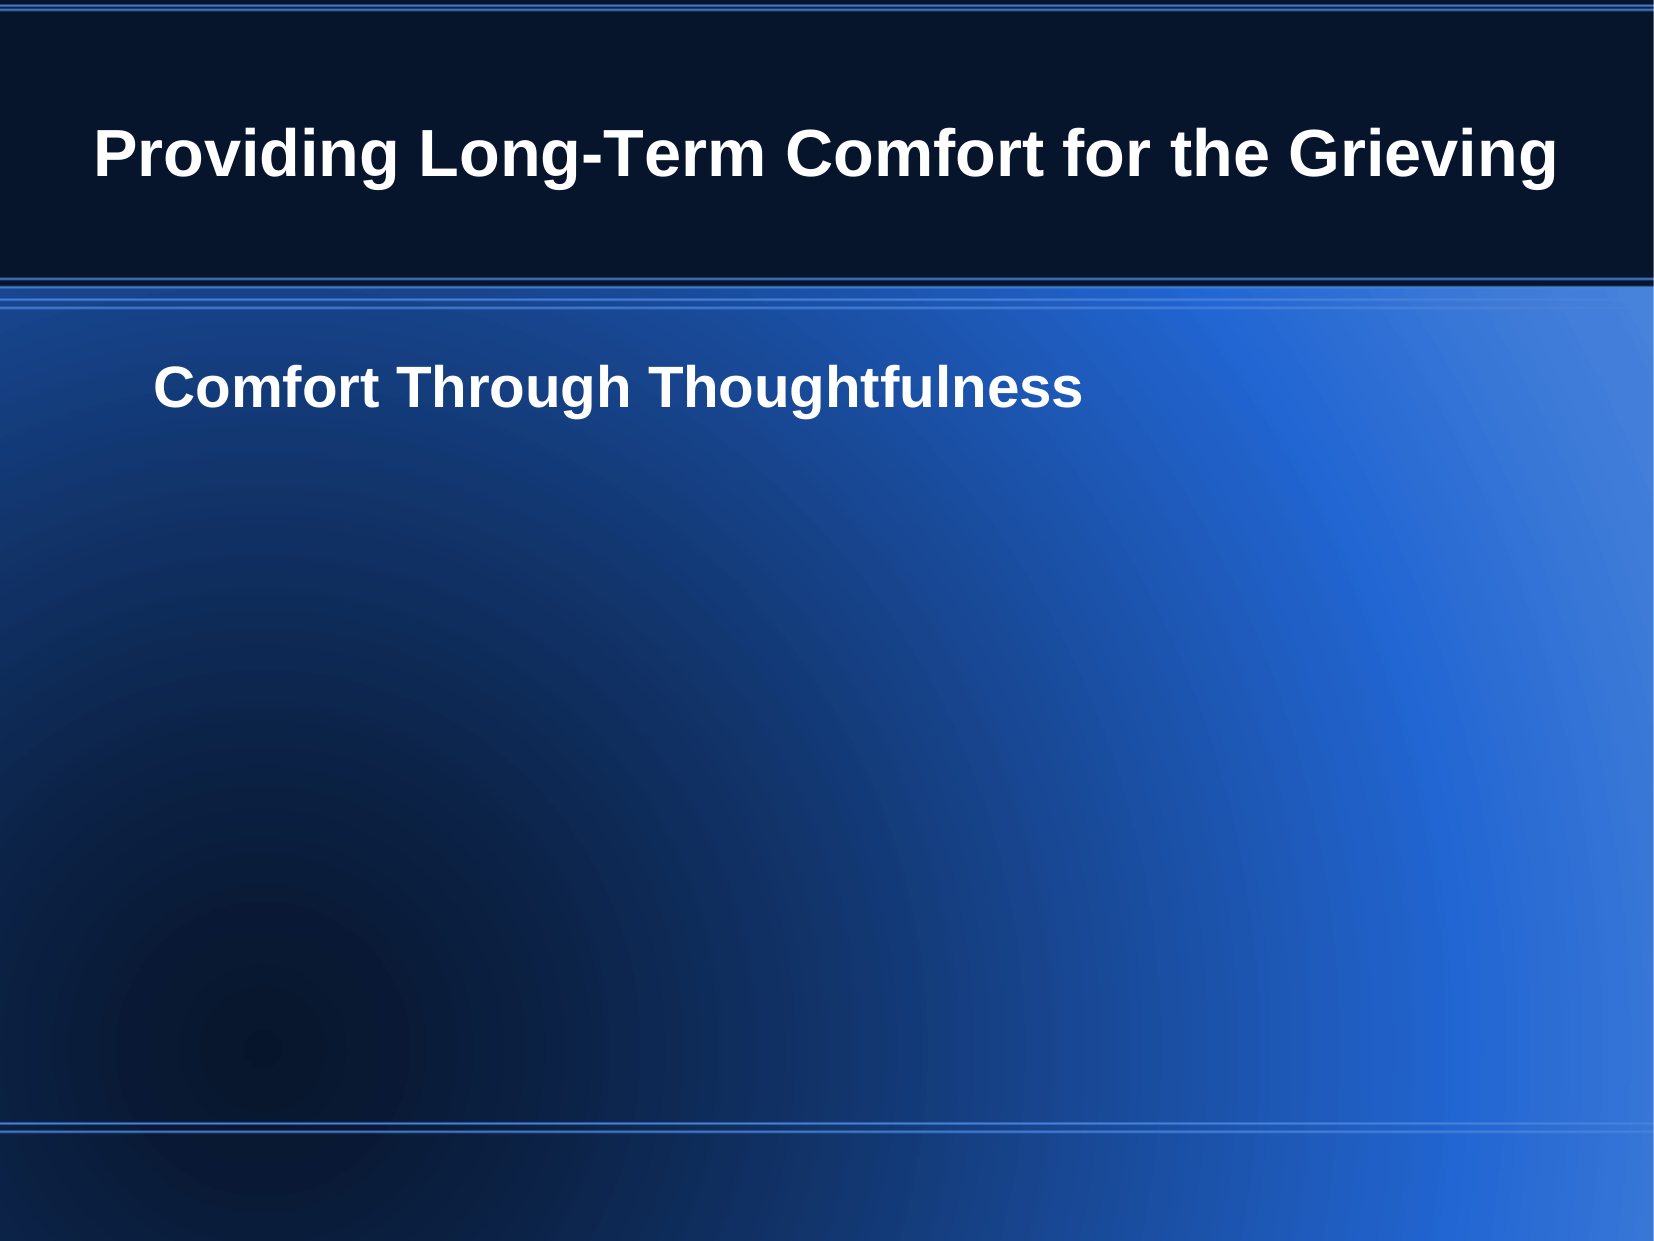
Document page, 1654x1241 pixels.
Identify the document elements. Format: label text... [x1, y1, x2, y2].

list Comfort Through Thoughtfulness [82, 355, 1571, 1058]
picture [0, 0, 1654, 1241]
title Providing Long-Term Comfort for the Grieving [82, 49, 1571, 257]
